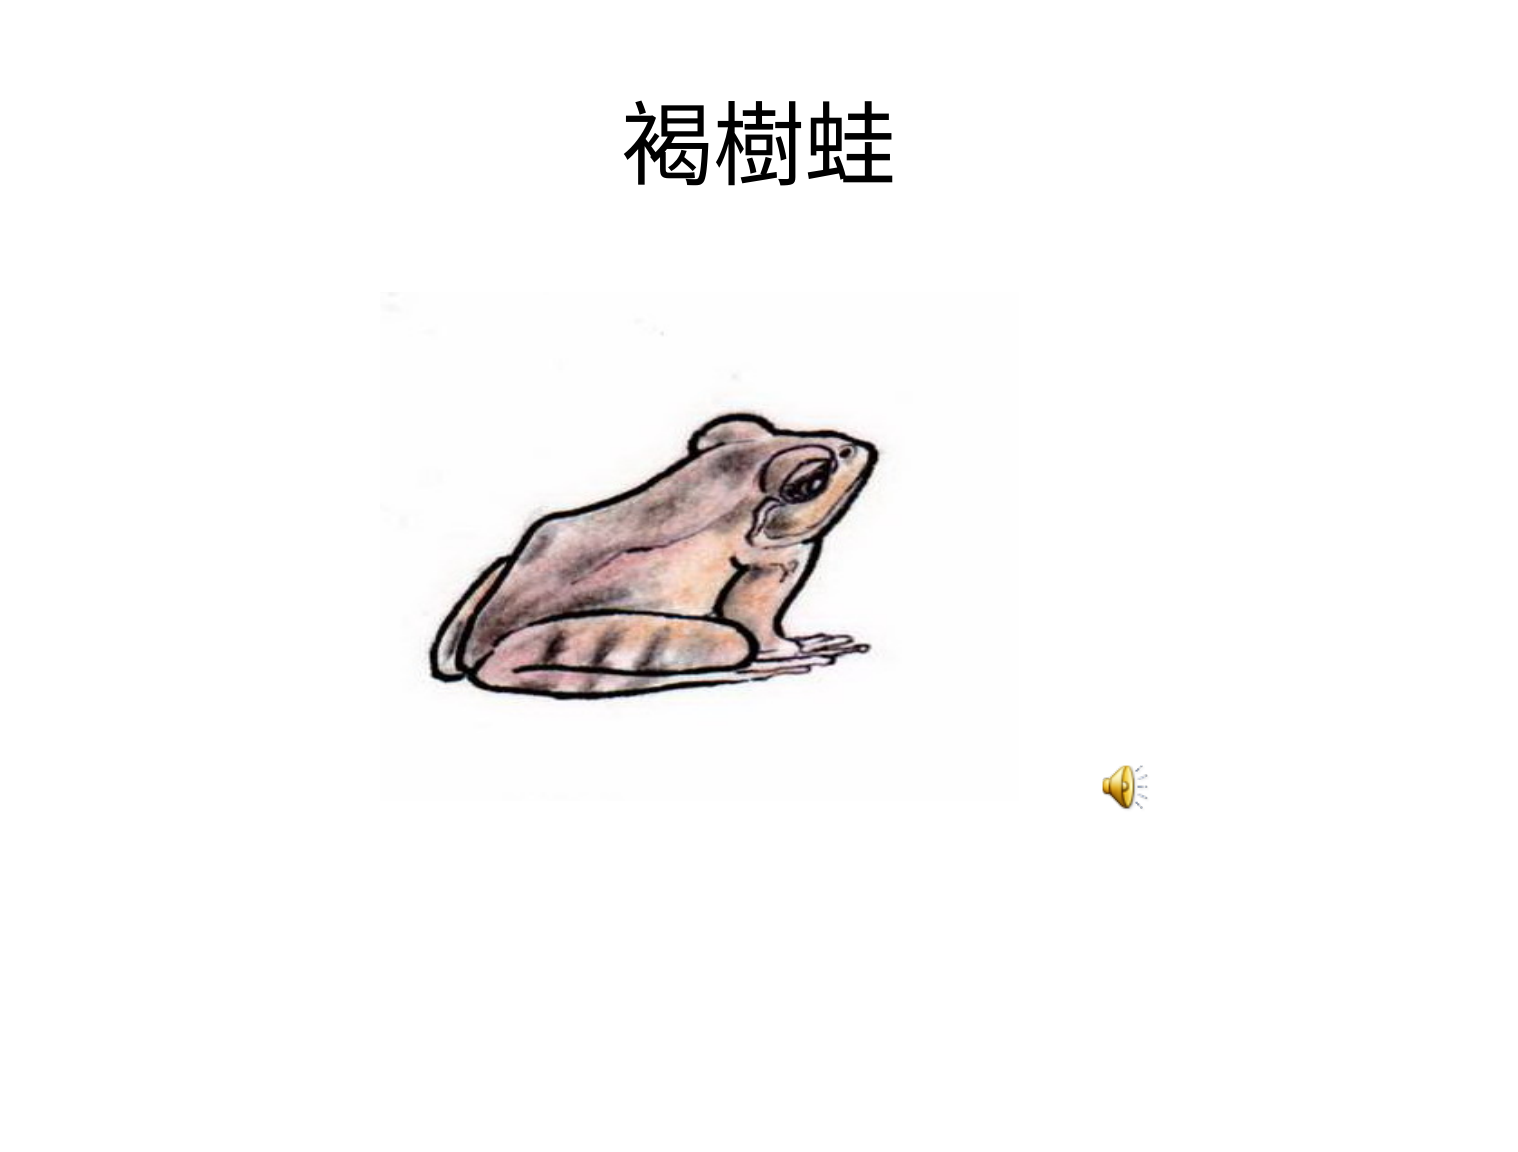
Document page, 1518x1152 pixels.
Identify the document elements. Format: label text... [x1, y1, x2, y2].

picture [1101, 764, 1152, 815]
title 褐樹蛙 [75, 46, 1443, 238]
picture [380, 292, 1019, 801]
